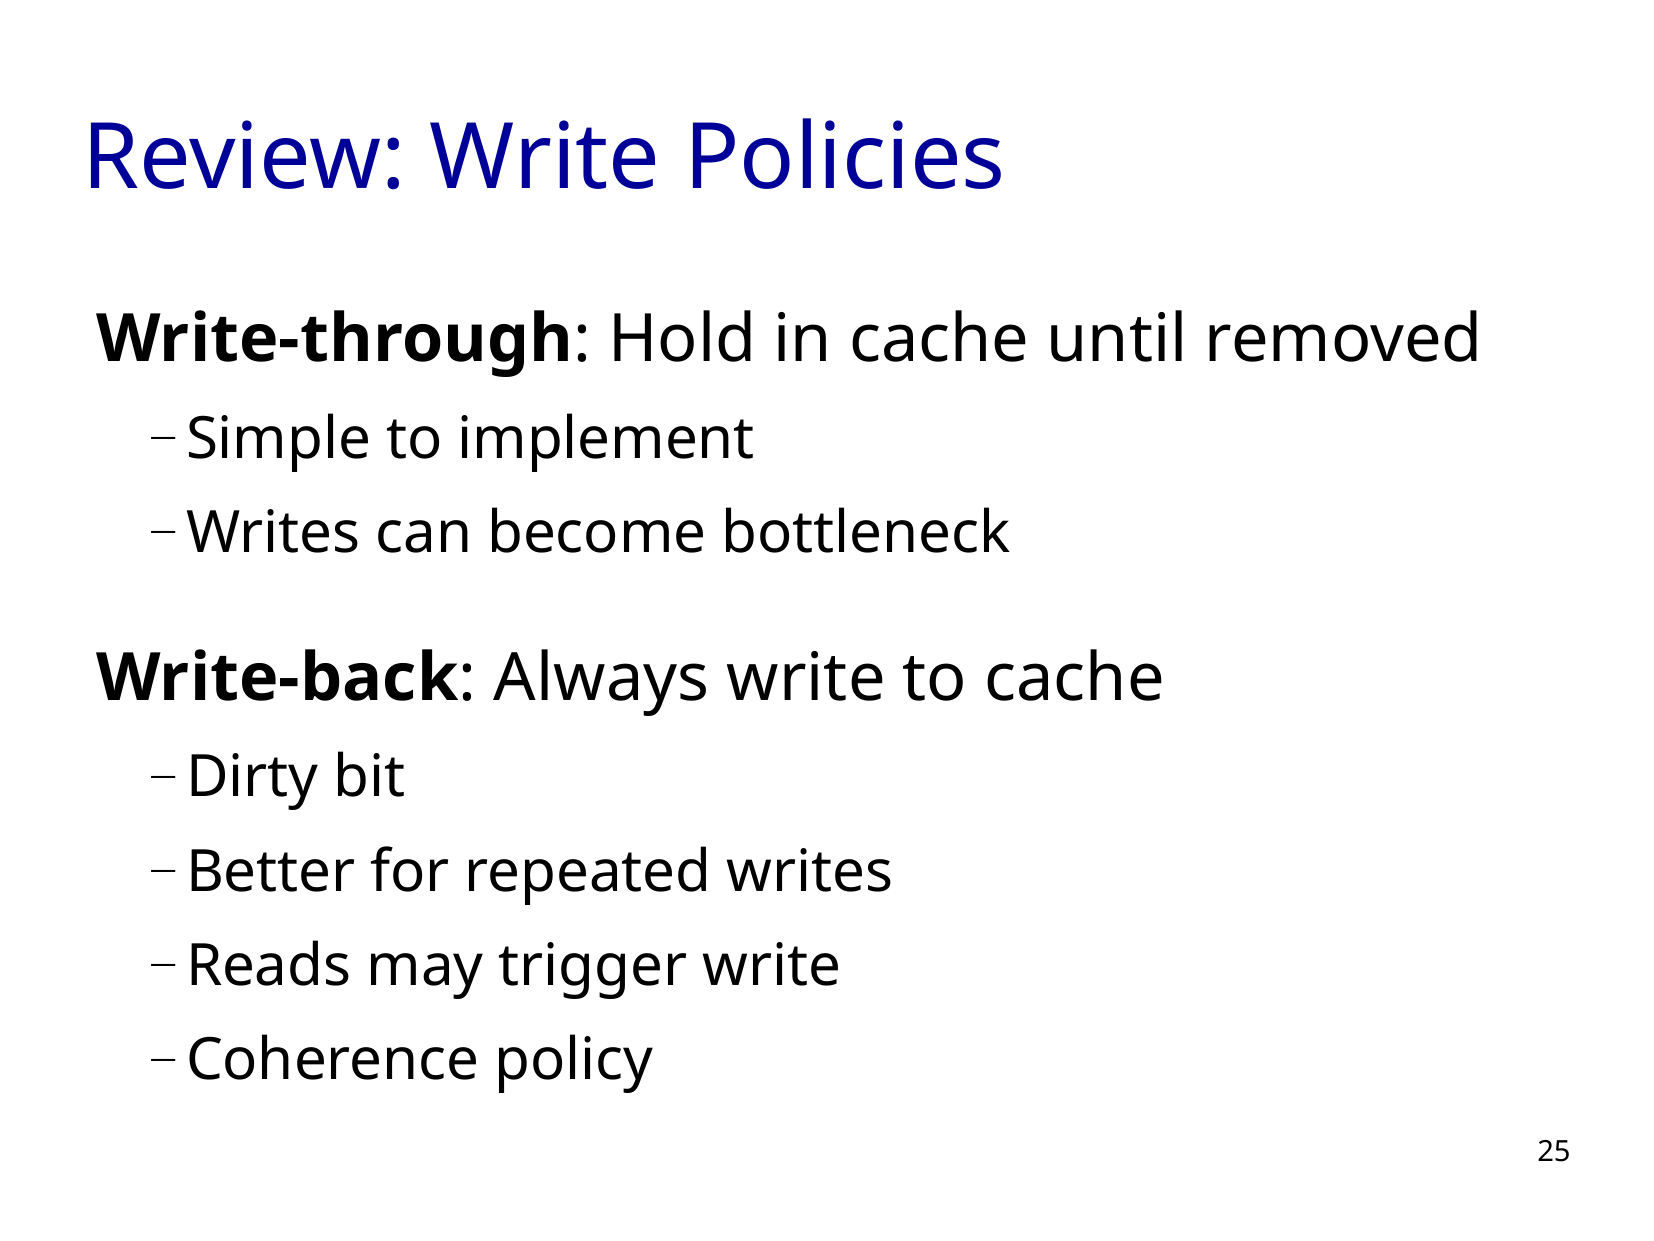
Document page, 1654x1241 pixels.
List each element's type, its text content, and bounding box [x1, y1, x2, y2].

list Write-through: Hold in cache until removed Simple to implement Writes can become bottleneck Write-back: Always write to cache Dirty bit Better for repeated writes Reads may trigger write Coherence policy [60, 290, 1571, 1171]
title Review: Write Policies [82, 49, 1571, 257]
